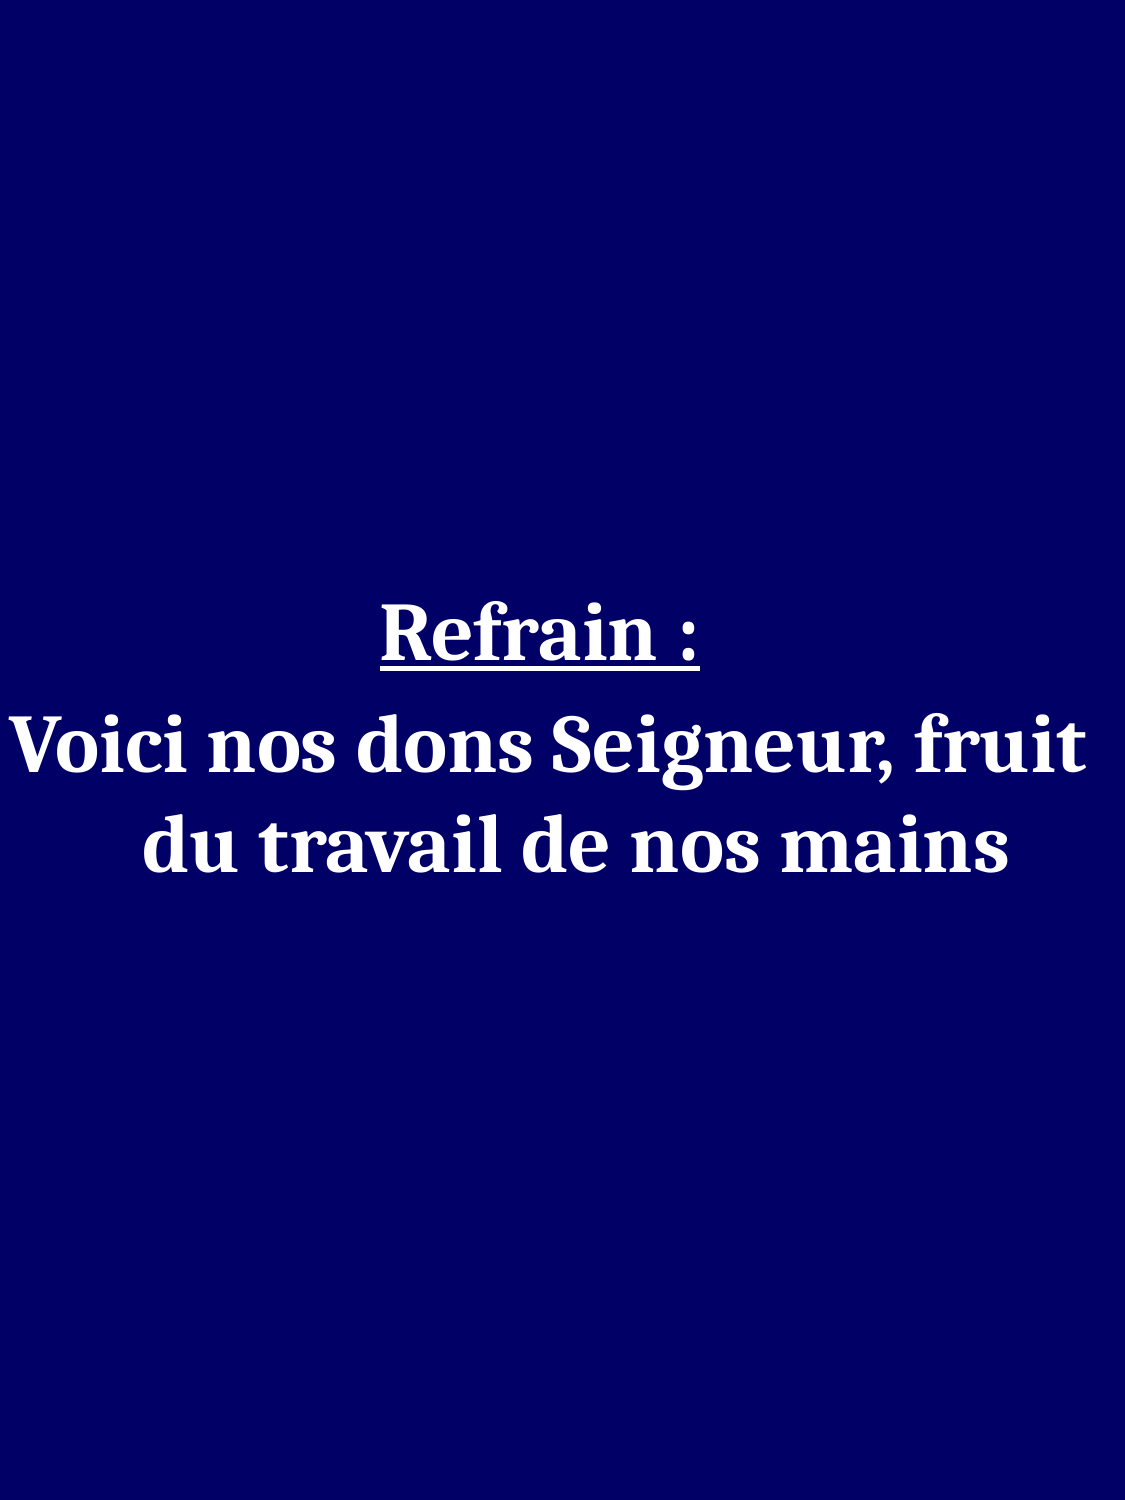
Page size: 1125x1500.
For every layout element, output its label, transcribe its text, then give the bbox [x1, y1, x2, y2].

text_box Refrain : Voici nos dons Seigneur, fruit du travail de nos mains [0, 29, 1125, 1471]
